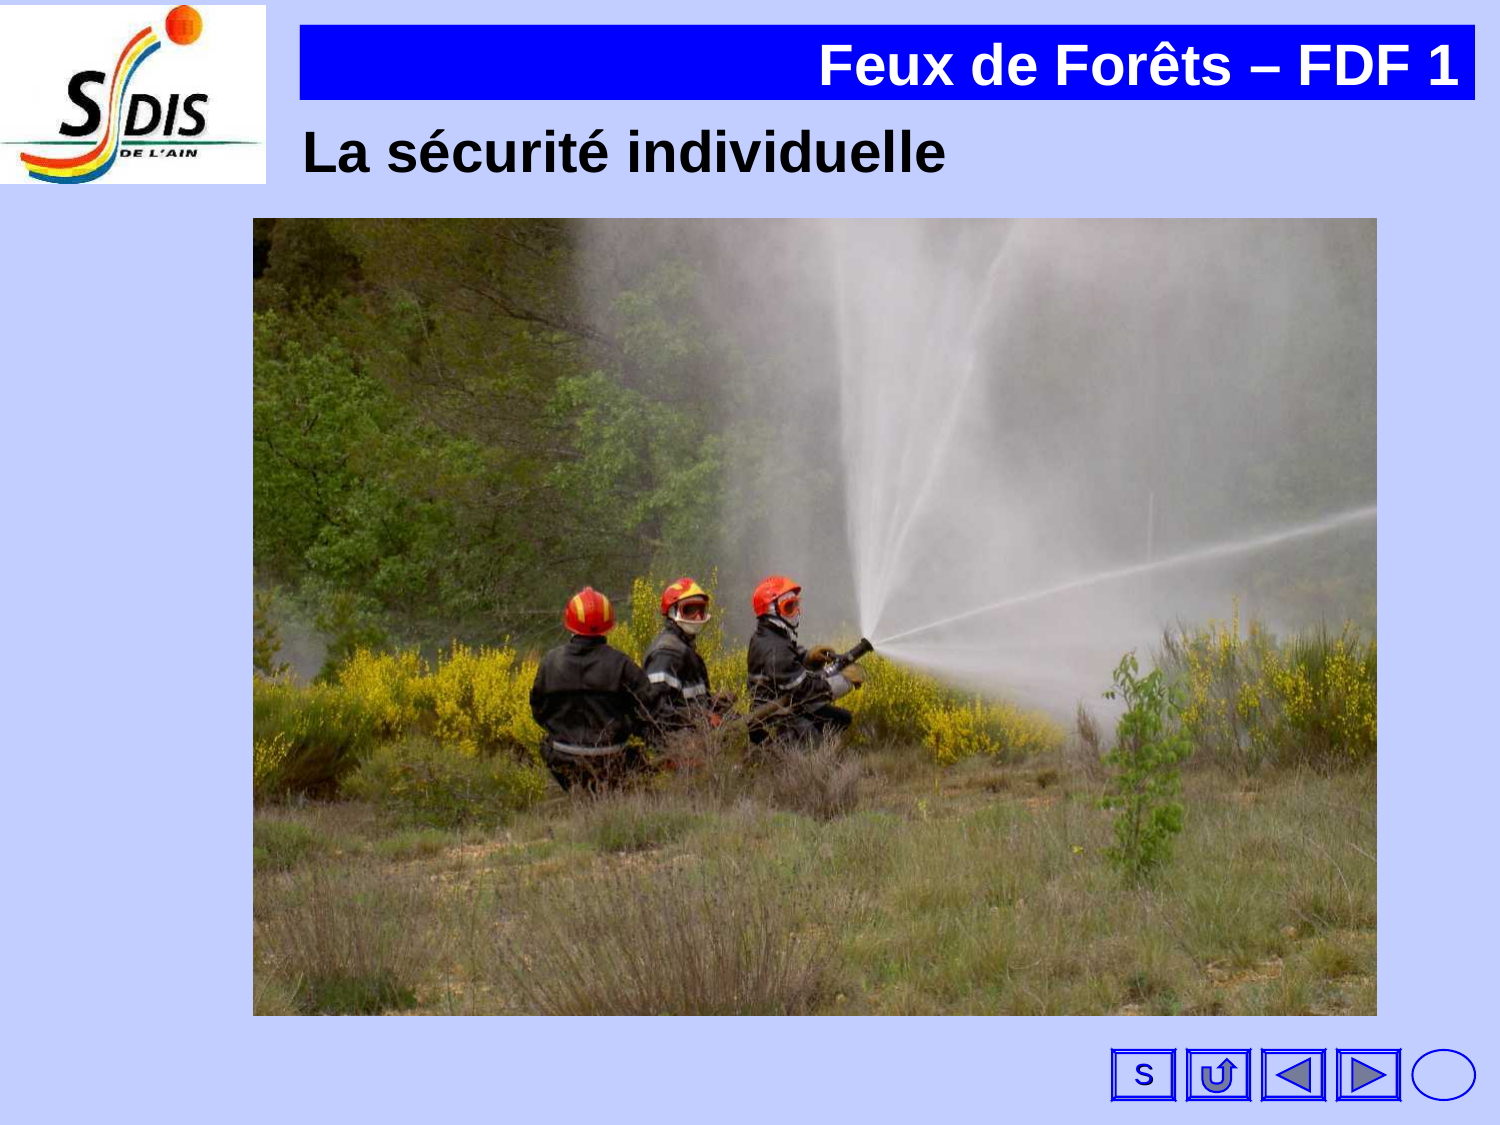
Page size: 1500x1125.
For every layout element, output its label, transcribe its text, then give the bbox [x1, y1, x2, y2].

picture [253, 218, 1377, 1016]
picture [0, 5, 266, 184]
text_box La sécurité individuelle [287, 112, 964, 193]
text_box [1412, 1049, 1476, 1101]
text_box Feux de Forêts – FDF 1 [299, 24, 1475, 100]
